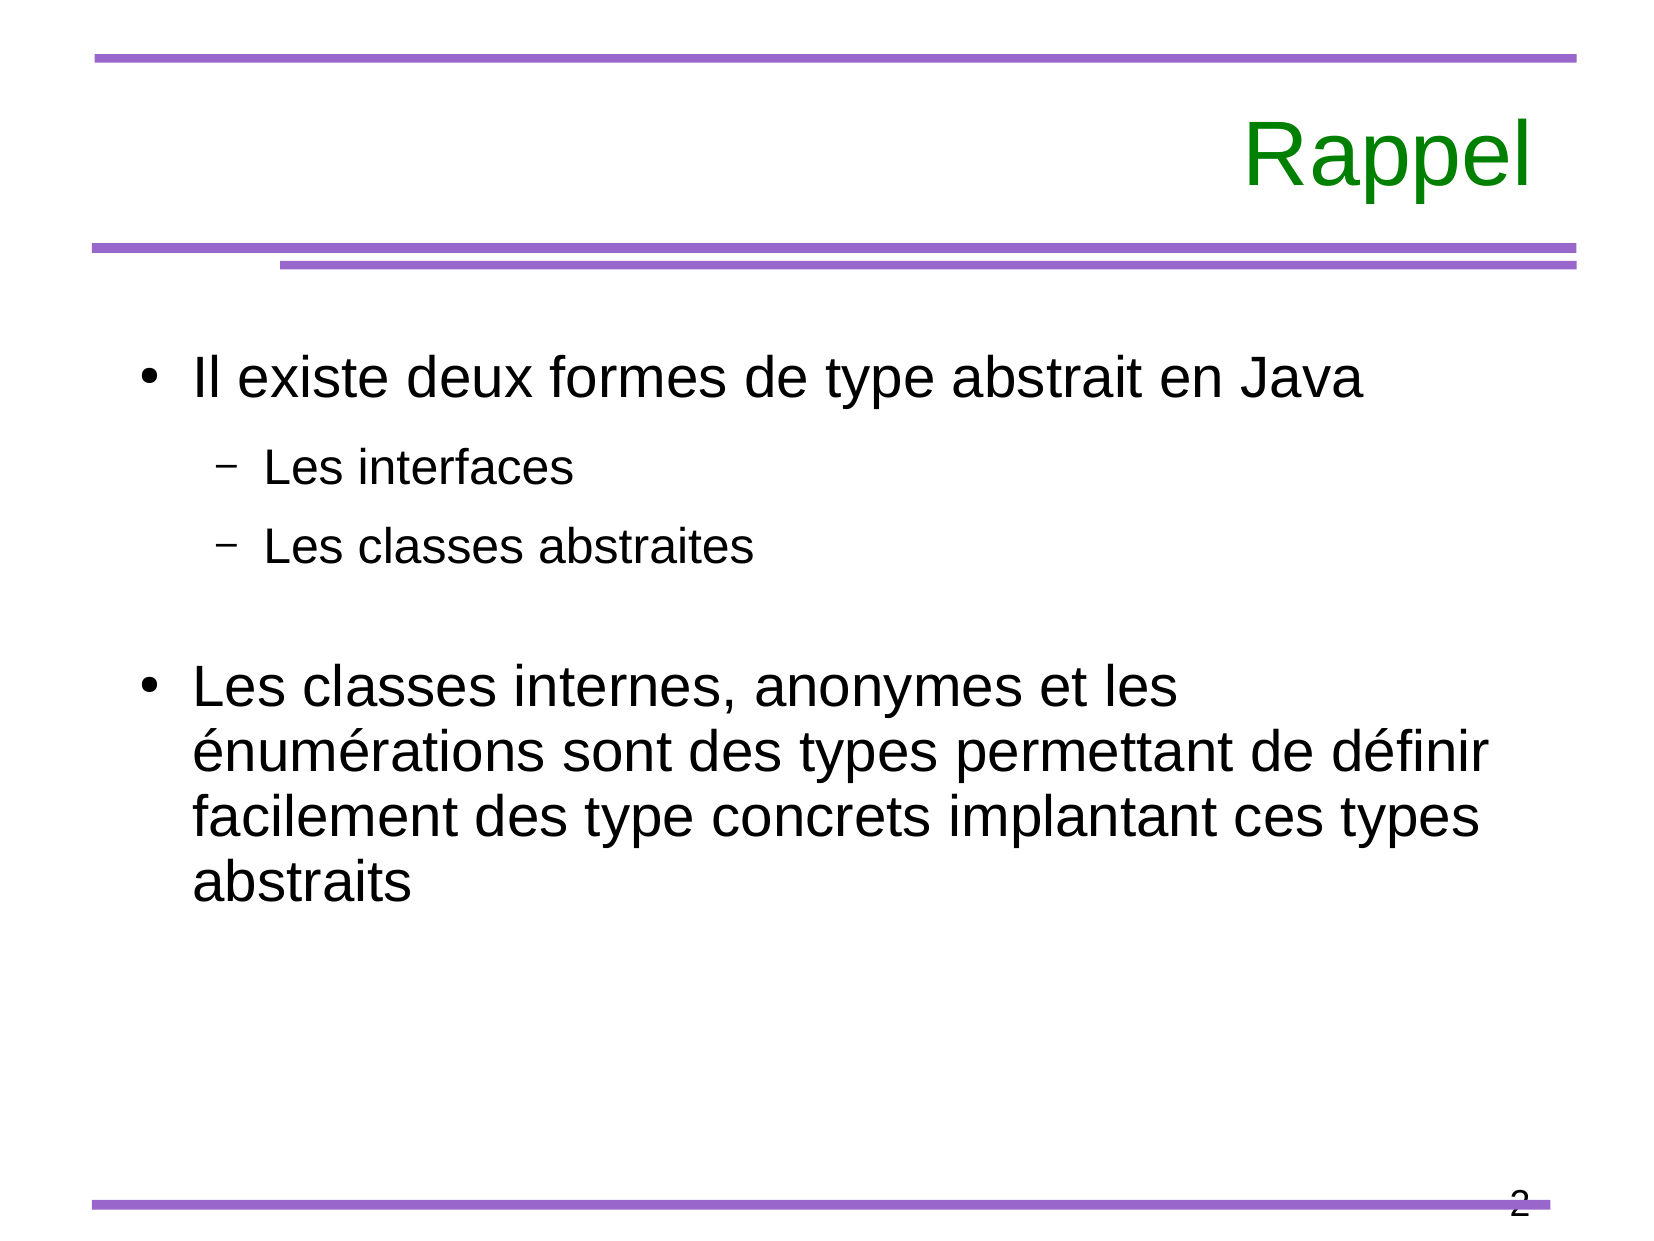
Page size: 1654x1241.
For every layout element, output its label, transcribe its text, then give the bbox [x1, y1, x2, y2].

title Rappel [121, 49, 1534, 257]
list Il existe deux formes de type abstrait en Java Les interfaces Les classes abstraites Les classes internes, anonymes et les énumérations sont des types permettant de définir facilement des type concrets implantant ces types abstraits [121, 344, 1534, 935]
